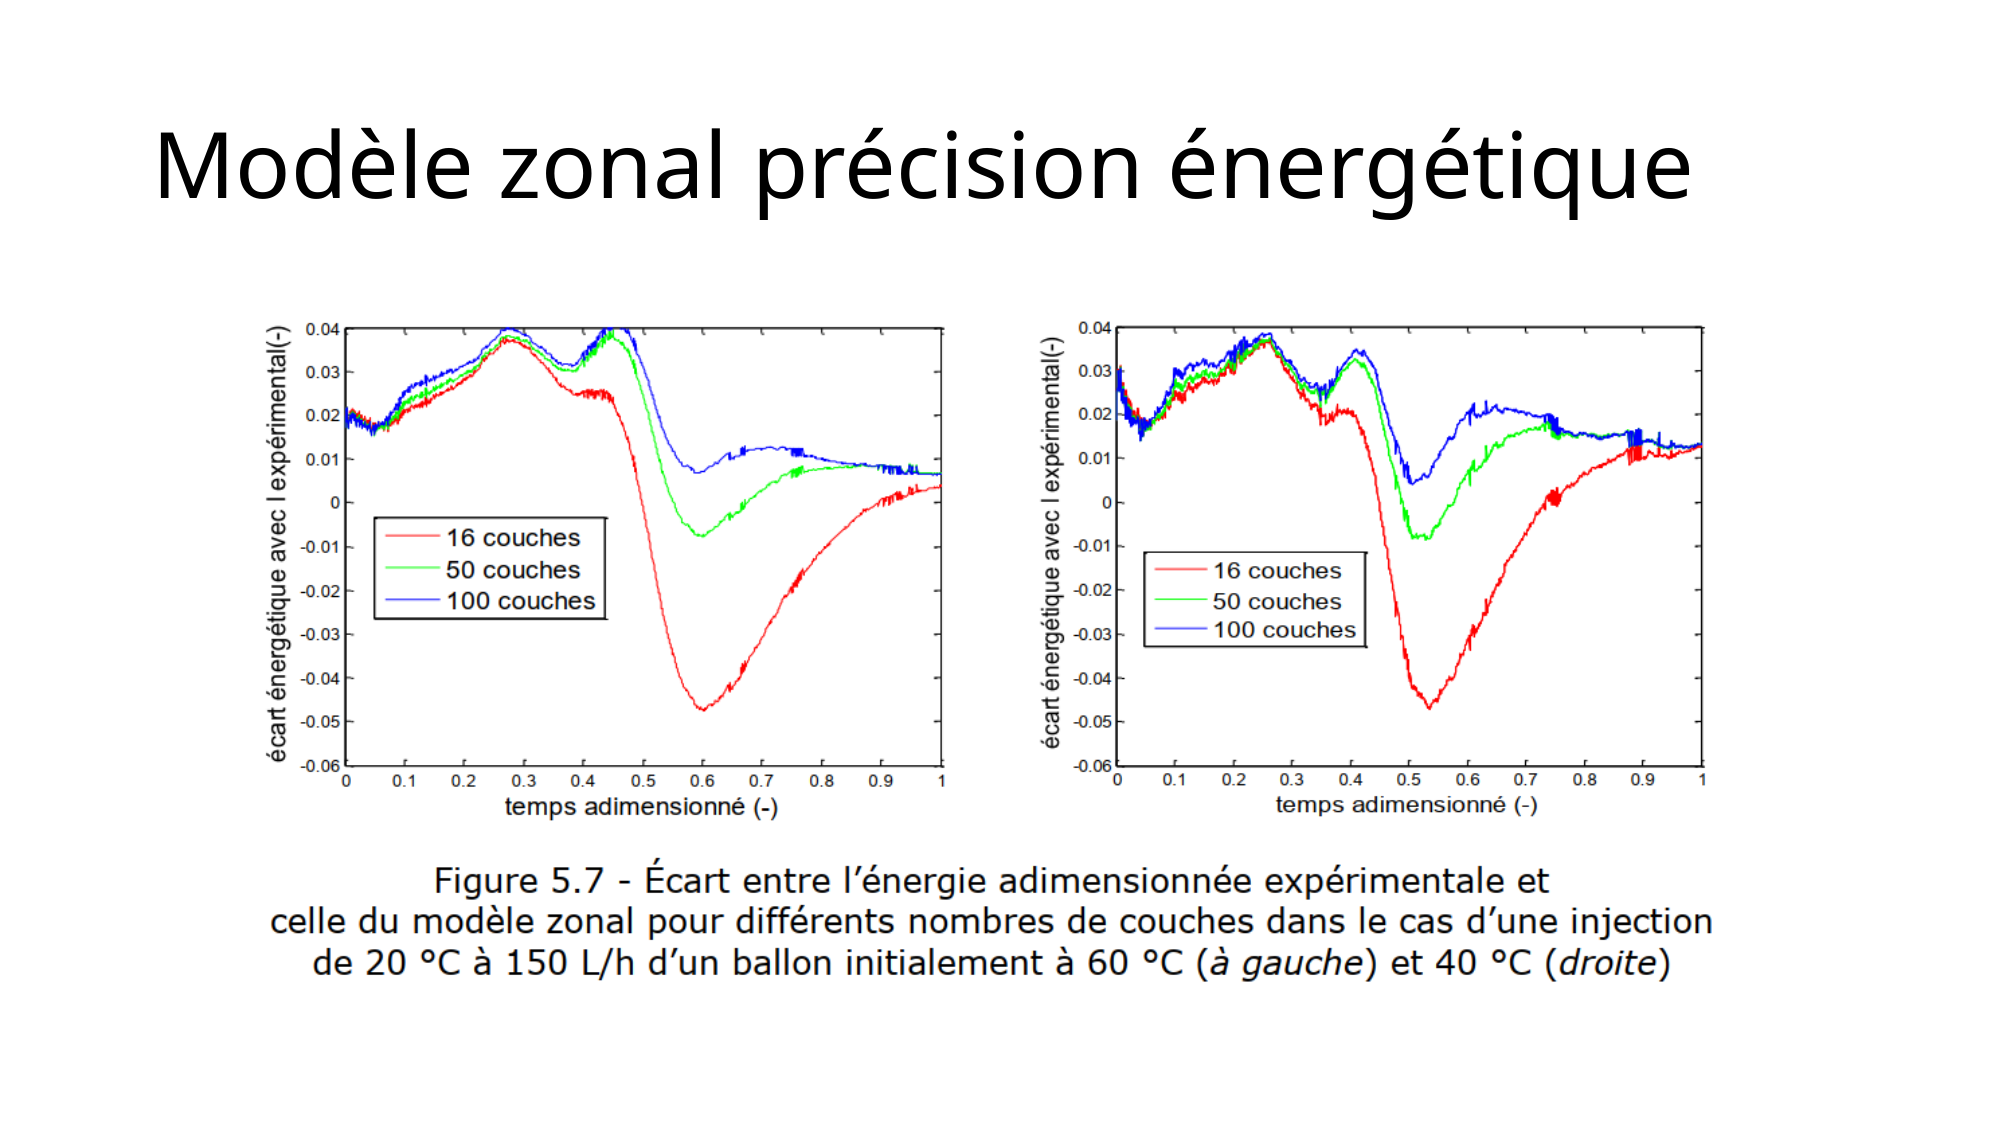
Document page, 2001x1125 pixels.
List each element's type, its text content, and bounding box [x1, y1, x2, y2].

picture [191, 299, 1740, 1014]
title Modèle zonal précision énergétique [137, 59, 1863, 278]
